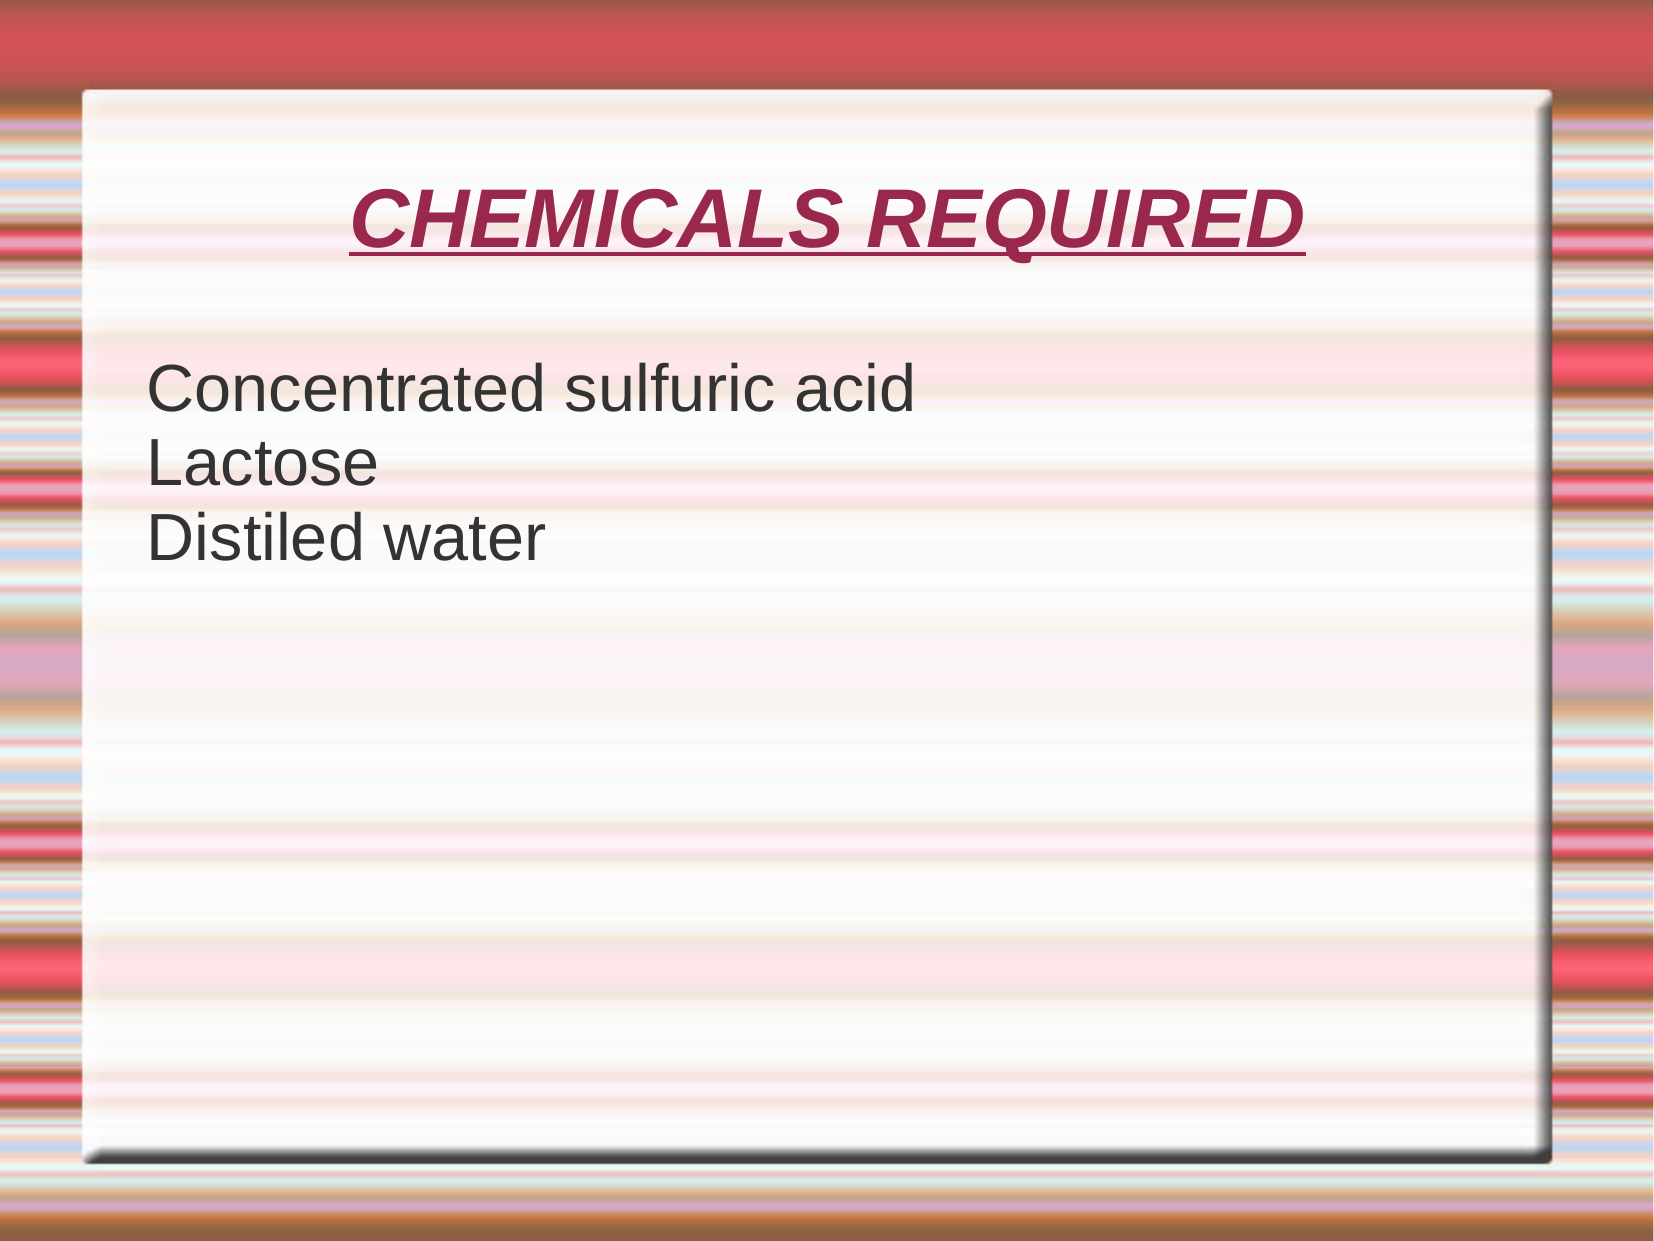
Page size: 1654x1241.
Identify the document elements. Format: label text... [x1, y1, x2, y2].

list Concentrated sulfuric acid Lactose Distiled water [134, 350, 1516, 1133]
title CHEMICALS REQUIRED [121, 114, 1534, 322]
picture [0, 0, 1654, 1241]
